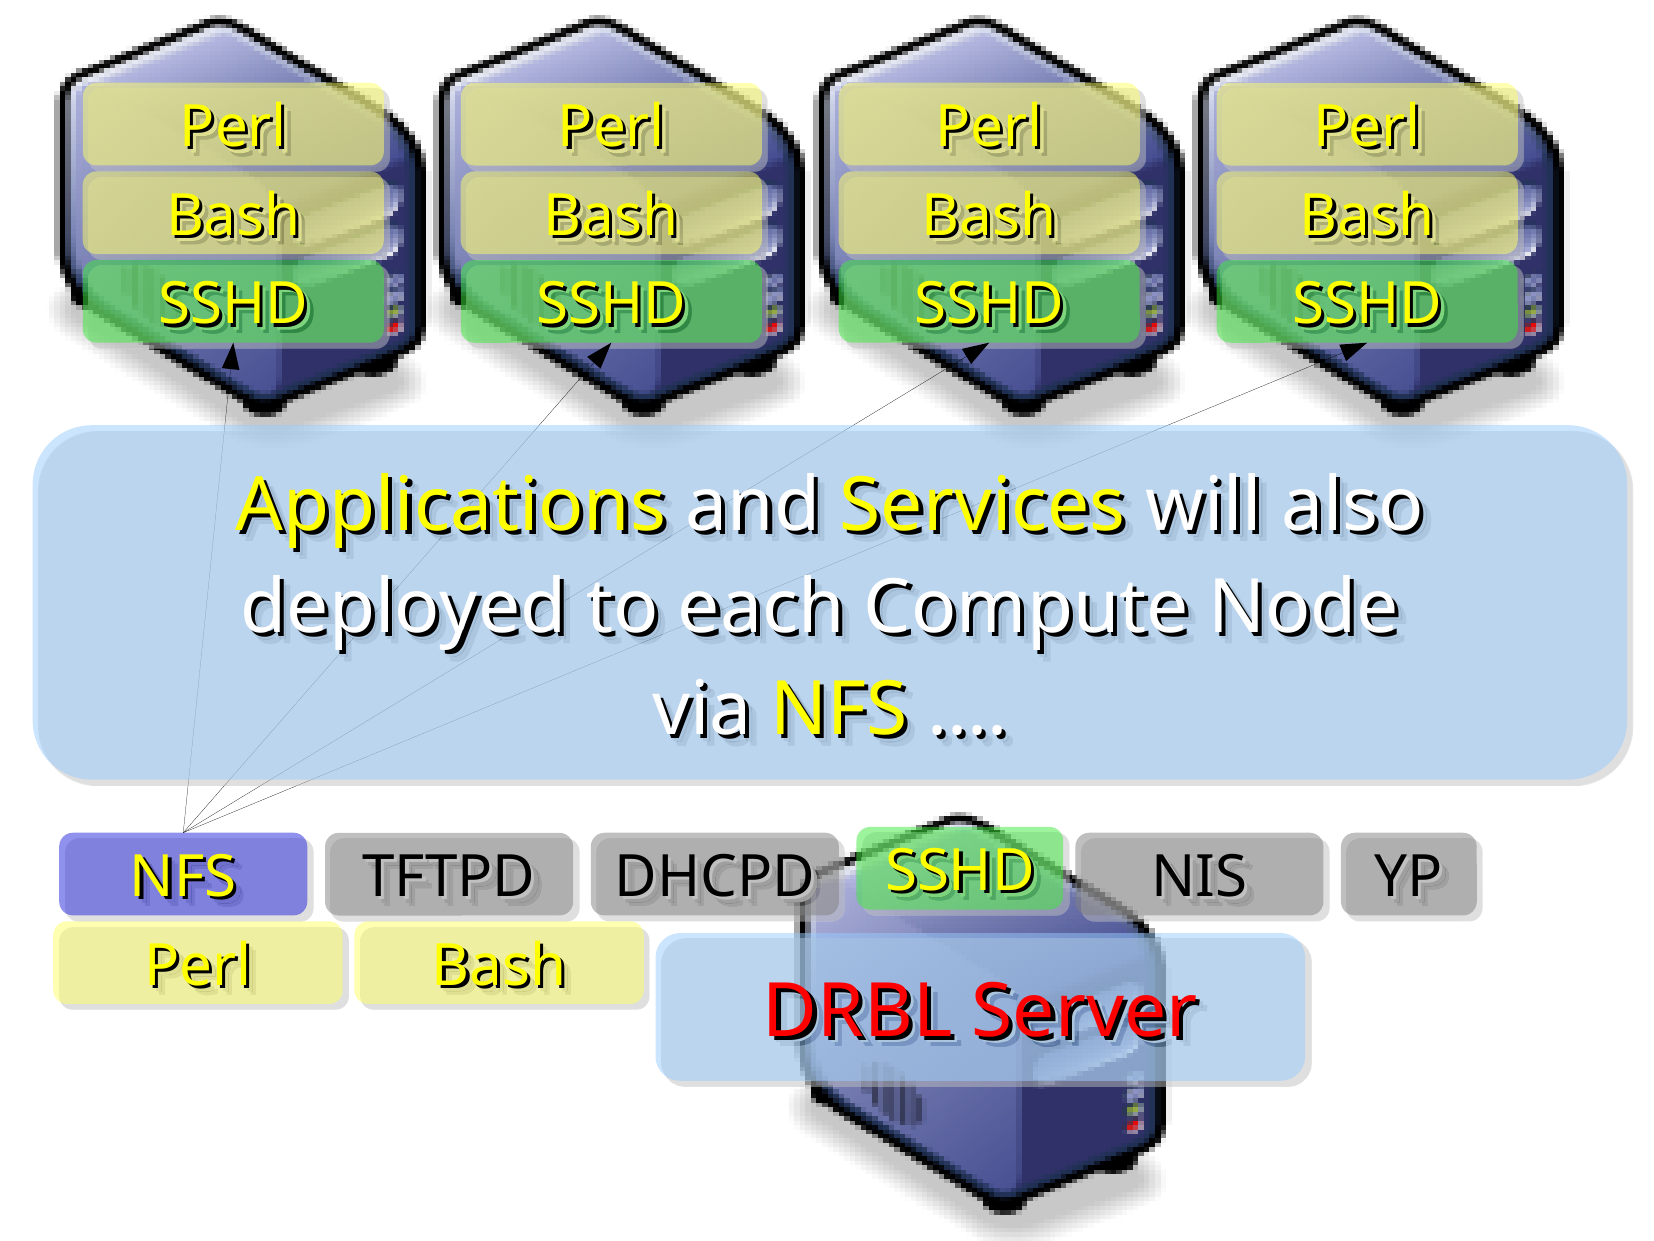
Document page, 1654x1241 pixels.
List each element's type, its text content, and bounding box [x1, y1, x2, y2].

text_box Bash [82, 171, 384, 255]
text_box SSHD [838, 259, 1140, 343]
picture [767, 799, 1211, 933]
text_box Bash [460, 171, 762, 255]
text_box Perl [460, 82, 762, 166]
text_box Bash [354, 921, 644, 1005]
text_box SSHD [460, 260, 762, 343]
text_box SSHD [1216, 260, 1518, 343]
picture [27, 2, 1609, 502]
text_box TFTPD [325, 832, 574, 916]
text_box Perl [82, 82, 384, 166]
text_box DRBL Server [655, 933, 1306, 1081]
text_box Perl [53, 921, 343, 1005]
text_box Bash [1216, 171, 1518, 255]
picture [767, 1081, 1211, 1241]
text_box Perl [1216, 82, 1518, 166]
text_box DHCPD [590, 832, 839, 916]
text_box YP [1340, 832, 1477, 916]
text_box Bash [838, 171, 1140, 255]
text_box Applications and Services will also deployed to each Compute Node via NFS .... [32, 425, 1628, 780]
text_box Perl [838, 82, 1140, 166]
text_box SSHD [856, 826, 1064, 910]
text_box NFS [59, 832, 308, 916]
text_box NIS [1075, 832, 1324, 916]
text_box SSHD [82, 259, 384, 343]
